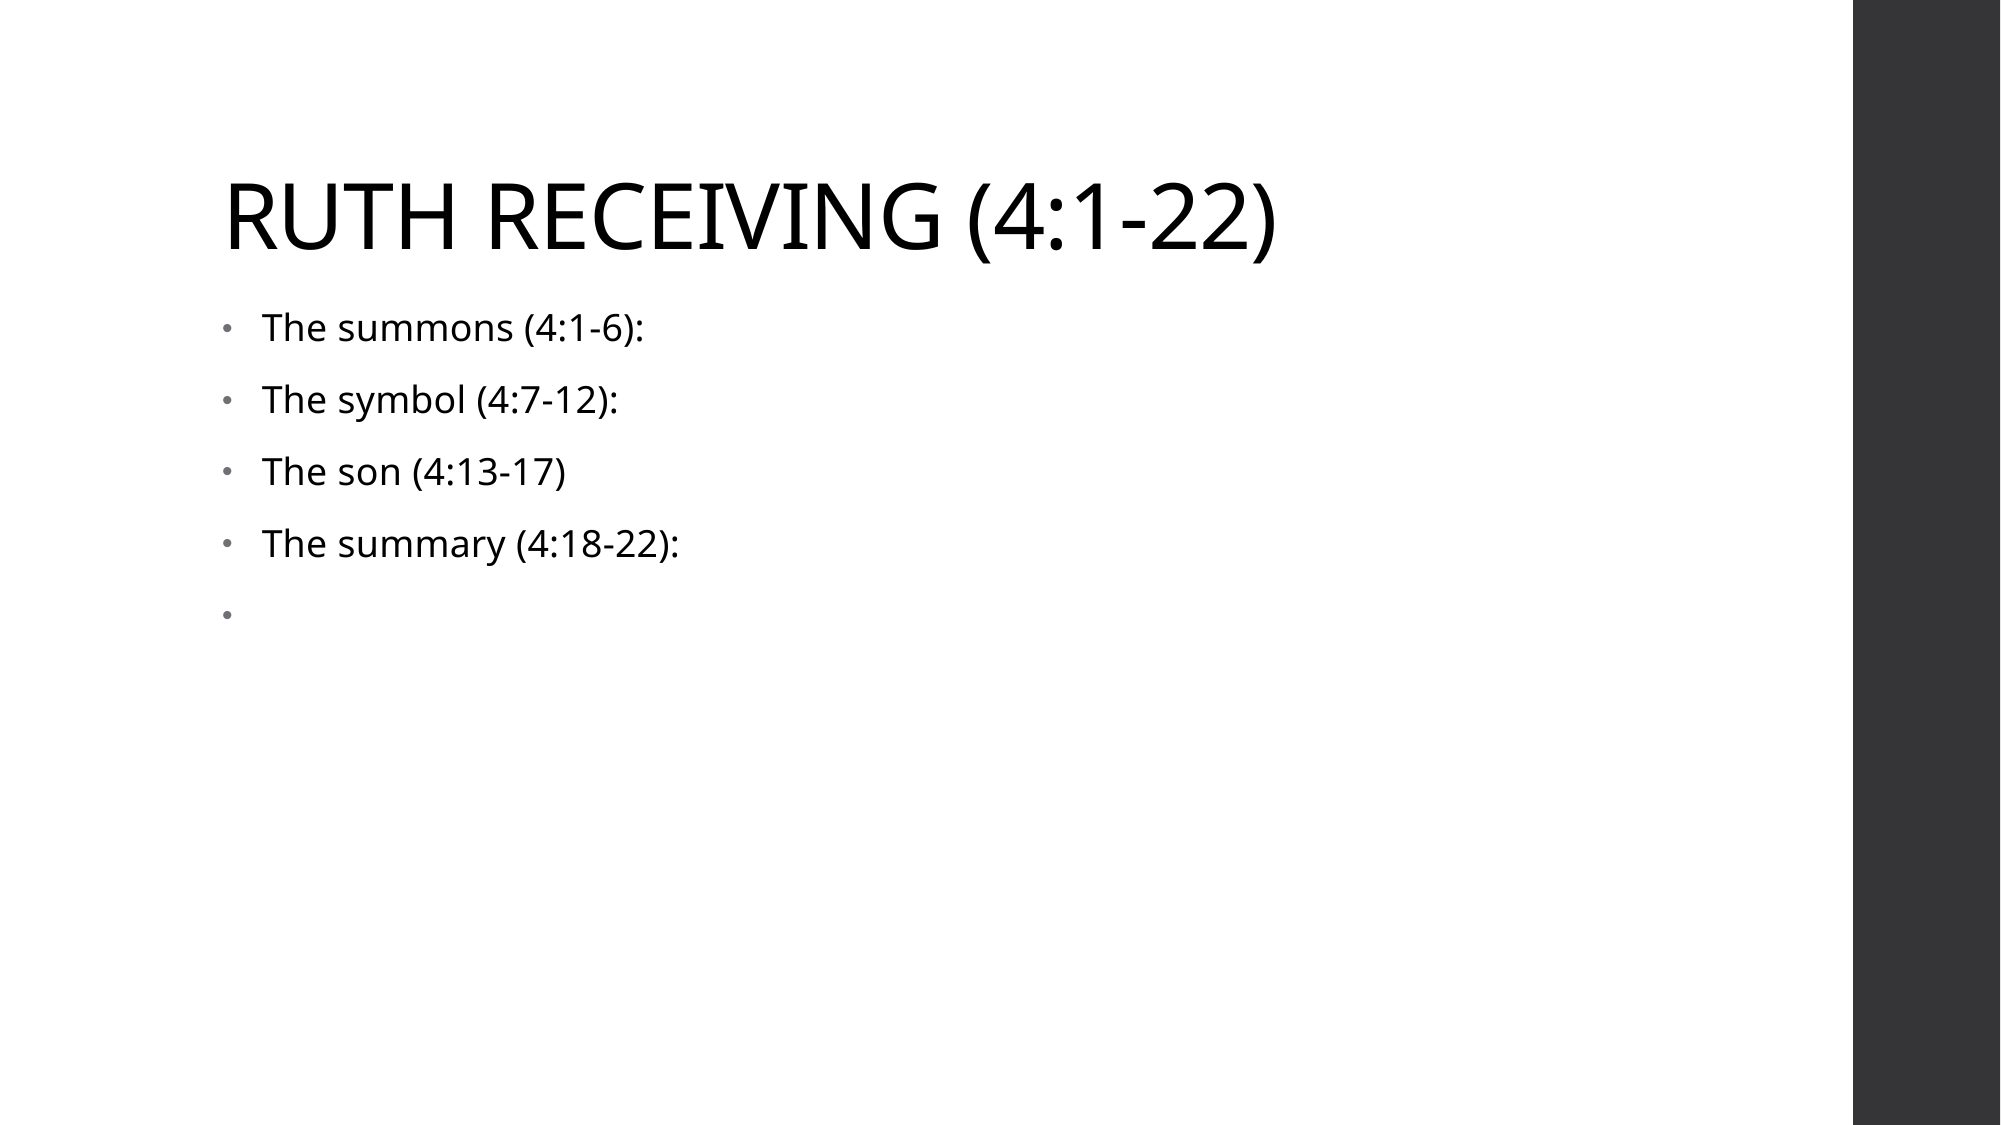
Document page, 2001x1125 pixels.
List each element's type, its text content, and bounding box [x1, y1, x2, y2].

list The summons (4:1-6): The symbol (4:7-12): The son (4:13-17) The summary (4:18-22): [206, 299, 1617, 1014]
title RUTH RECEIVING (4:1-22) [206, 60, 1797, 278]
